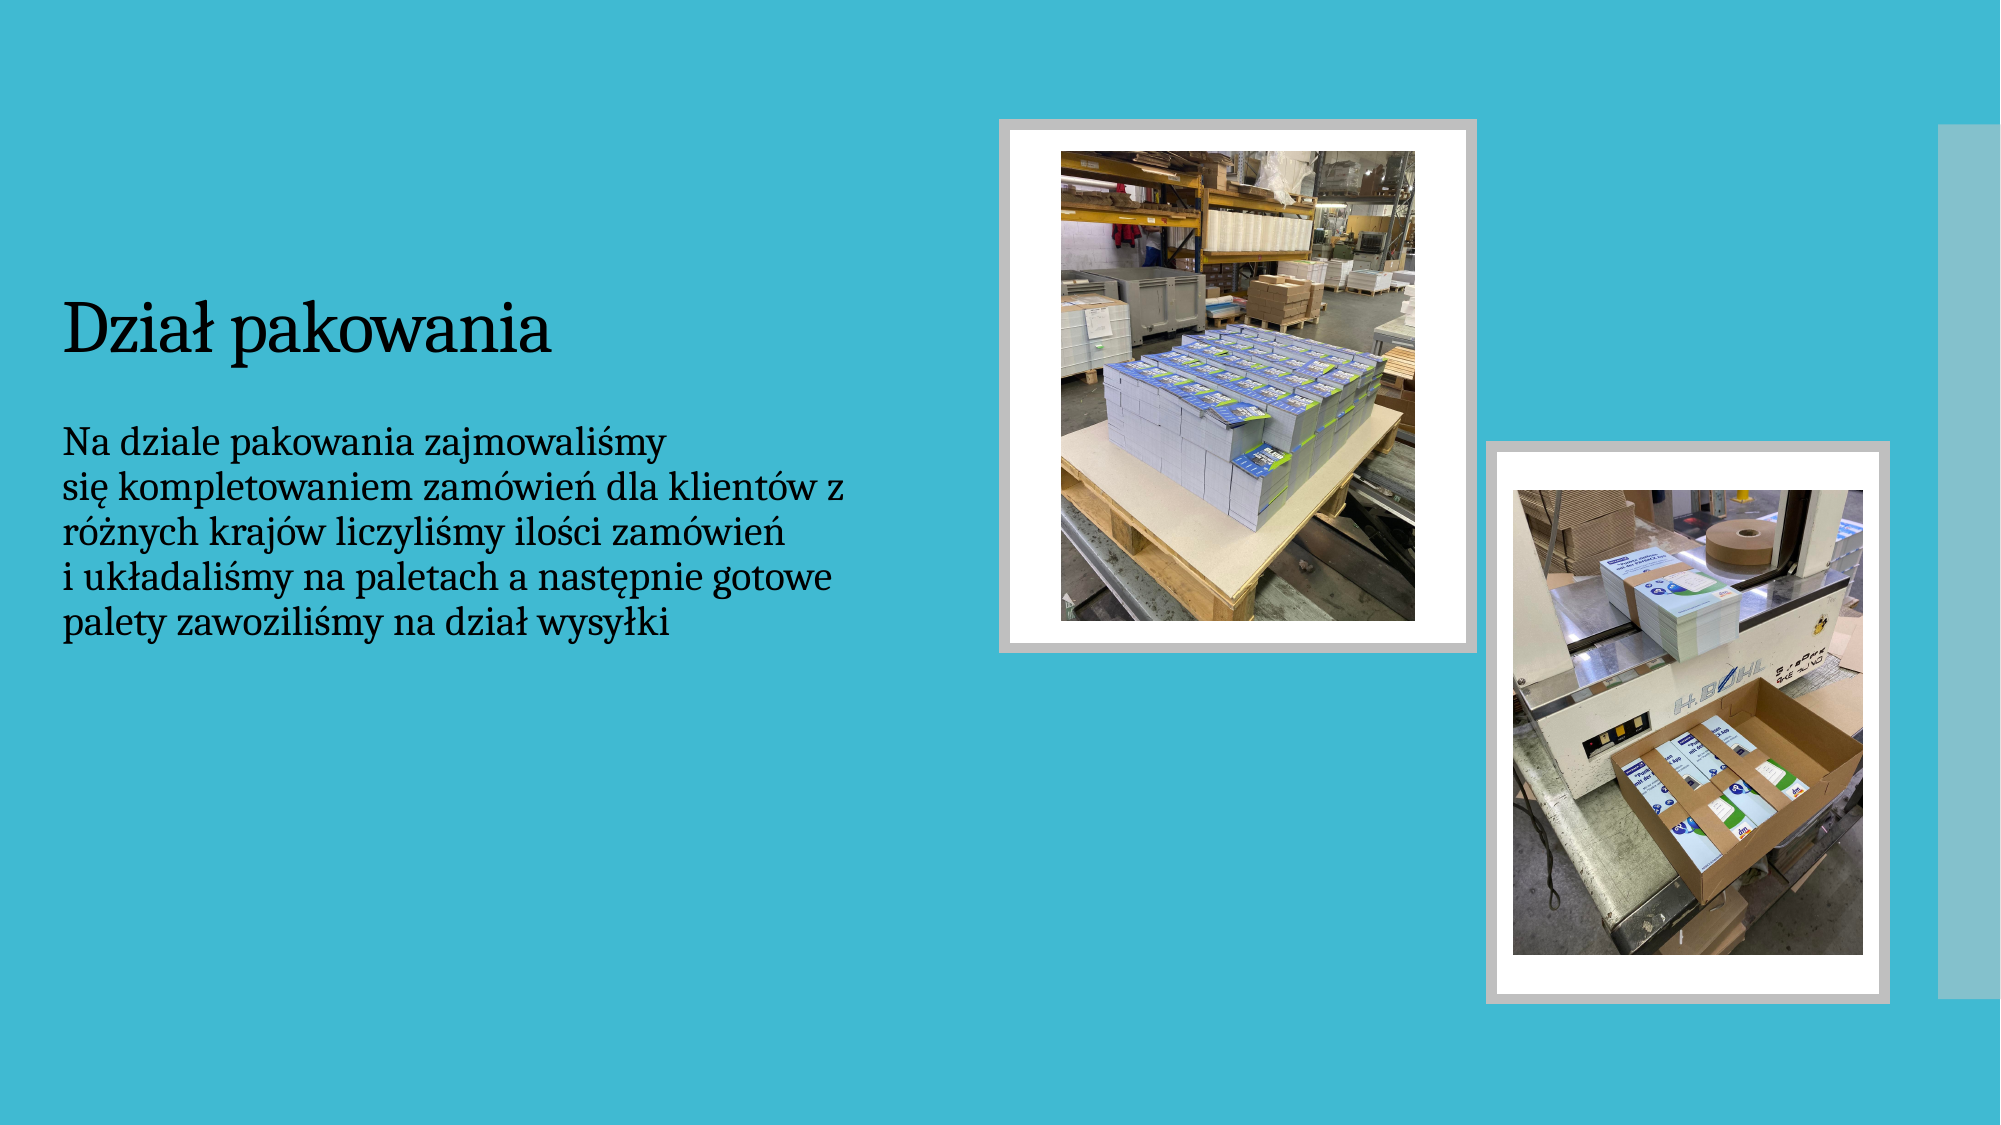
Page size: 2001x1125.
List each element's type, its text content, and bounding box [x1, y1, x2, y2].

picture [1513, 490, 1863, 955]
picture [1061, 151, 1415, 622]
list Na dziale pakowania zajmowaliśmy się kompletowaniem zamówień dla klientów z różnych krajów liczyliśmy ilości zamówień i układaliśmy na paletach a następnie gotowe palety zawoziliśmy na dział wysyłki [47, 411, 868, 949]
text_box [0, 0, 2000, 1125]
title Dział pakowania [47, 184, 868, 391]
